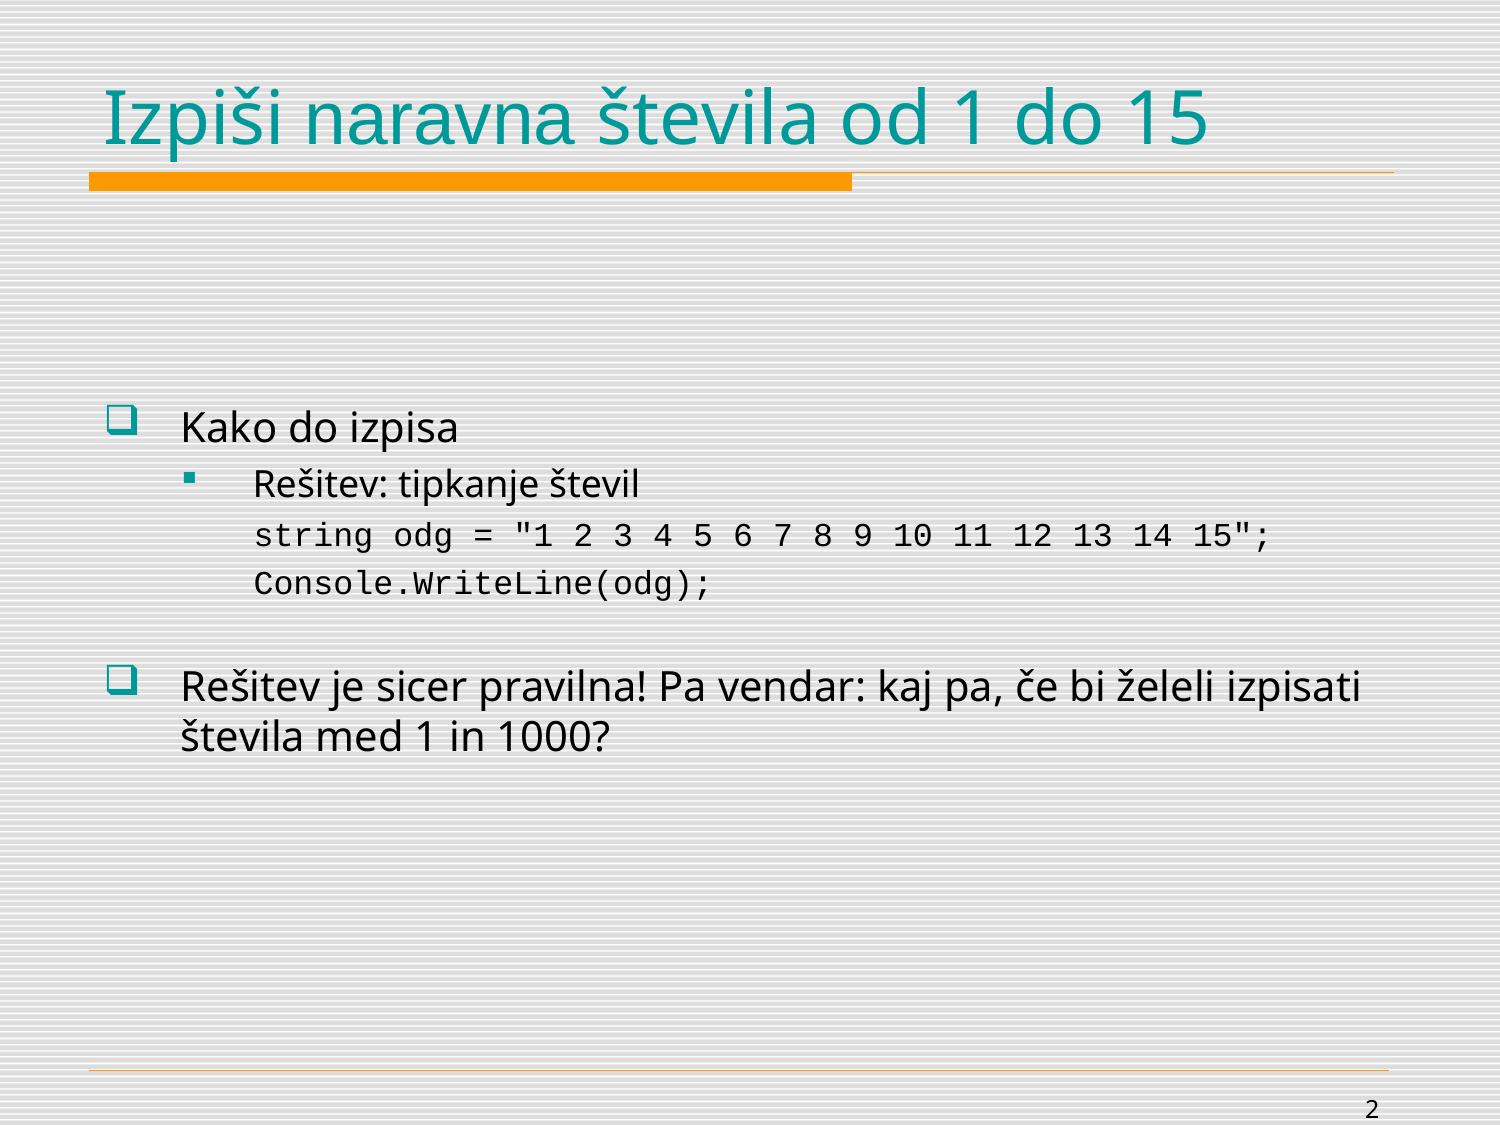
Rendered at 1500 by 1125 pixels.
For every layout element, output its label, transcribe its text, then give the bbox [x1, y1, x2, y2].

picture [0, 0, 1500, 1125]
list Kako do izpisa Rešitev: tipkanje števil string odg = "1 2 3 4 5 6 7 8 9 10 11 12 13 14 15"; Console.WriteLine(odg); Rešitev je sicer pravilna! Pa vendar: kaj pa, če bi želeli izpisati števila med 1 in 1000? [88, 393, 1401, 922]
title Izpiši naravna števila od 1 do 15 [88, 54, 1401, 167]
text_box <number> [1068, 1085, 1394, 1125]
